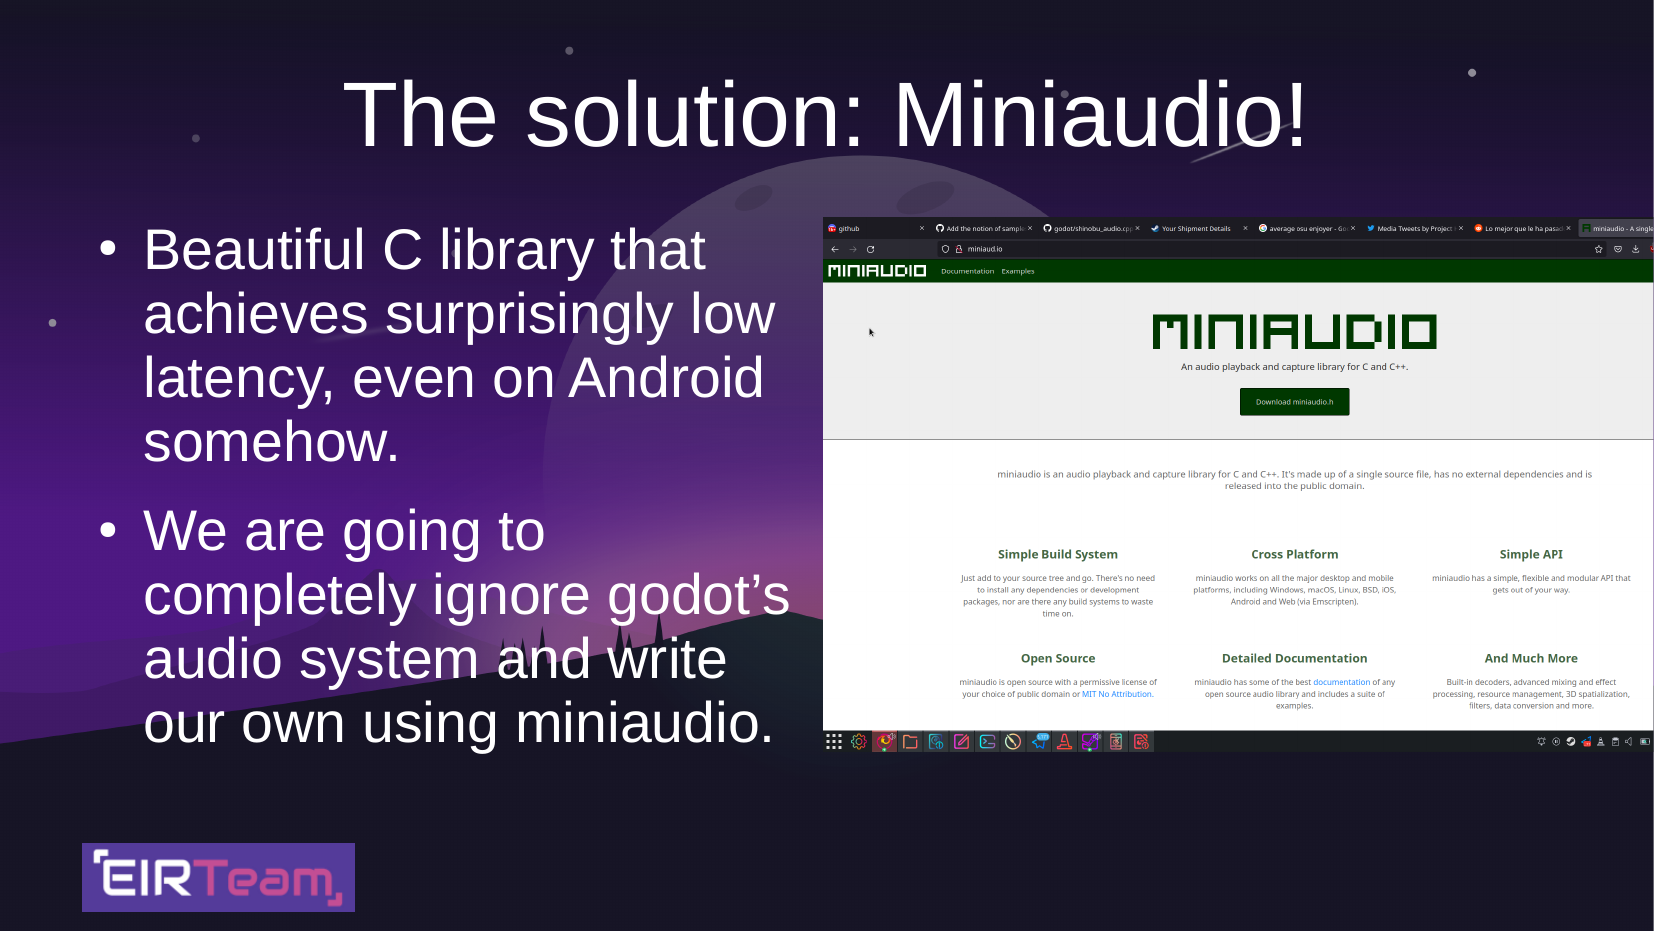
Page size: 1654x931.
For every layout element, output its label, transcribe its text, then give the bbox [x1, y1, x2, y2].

picture [0, 0, 1654, 931]
title The solution: Miniaudio! [82, 37, 1571, 193]
list Beautiful C library that achieves surprisingly low latency, even on Android somehow. We are going to completely ignore godot’s audio system and write our own using miniaudio. [82, 217, 827, 758]
